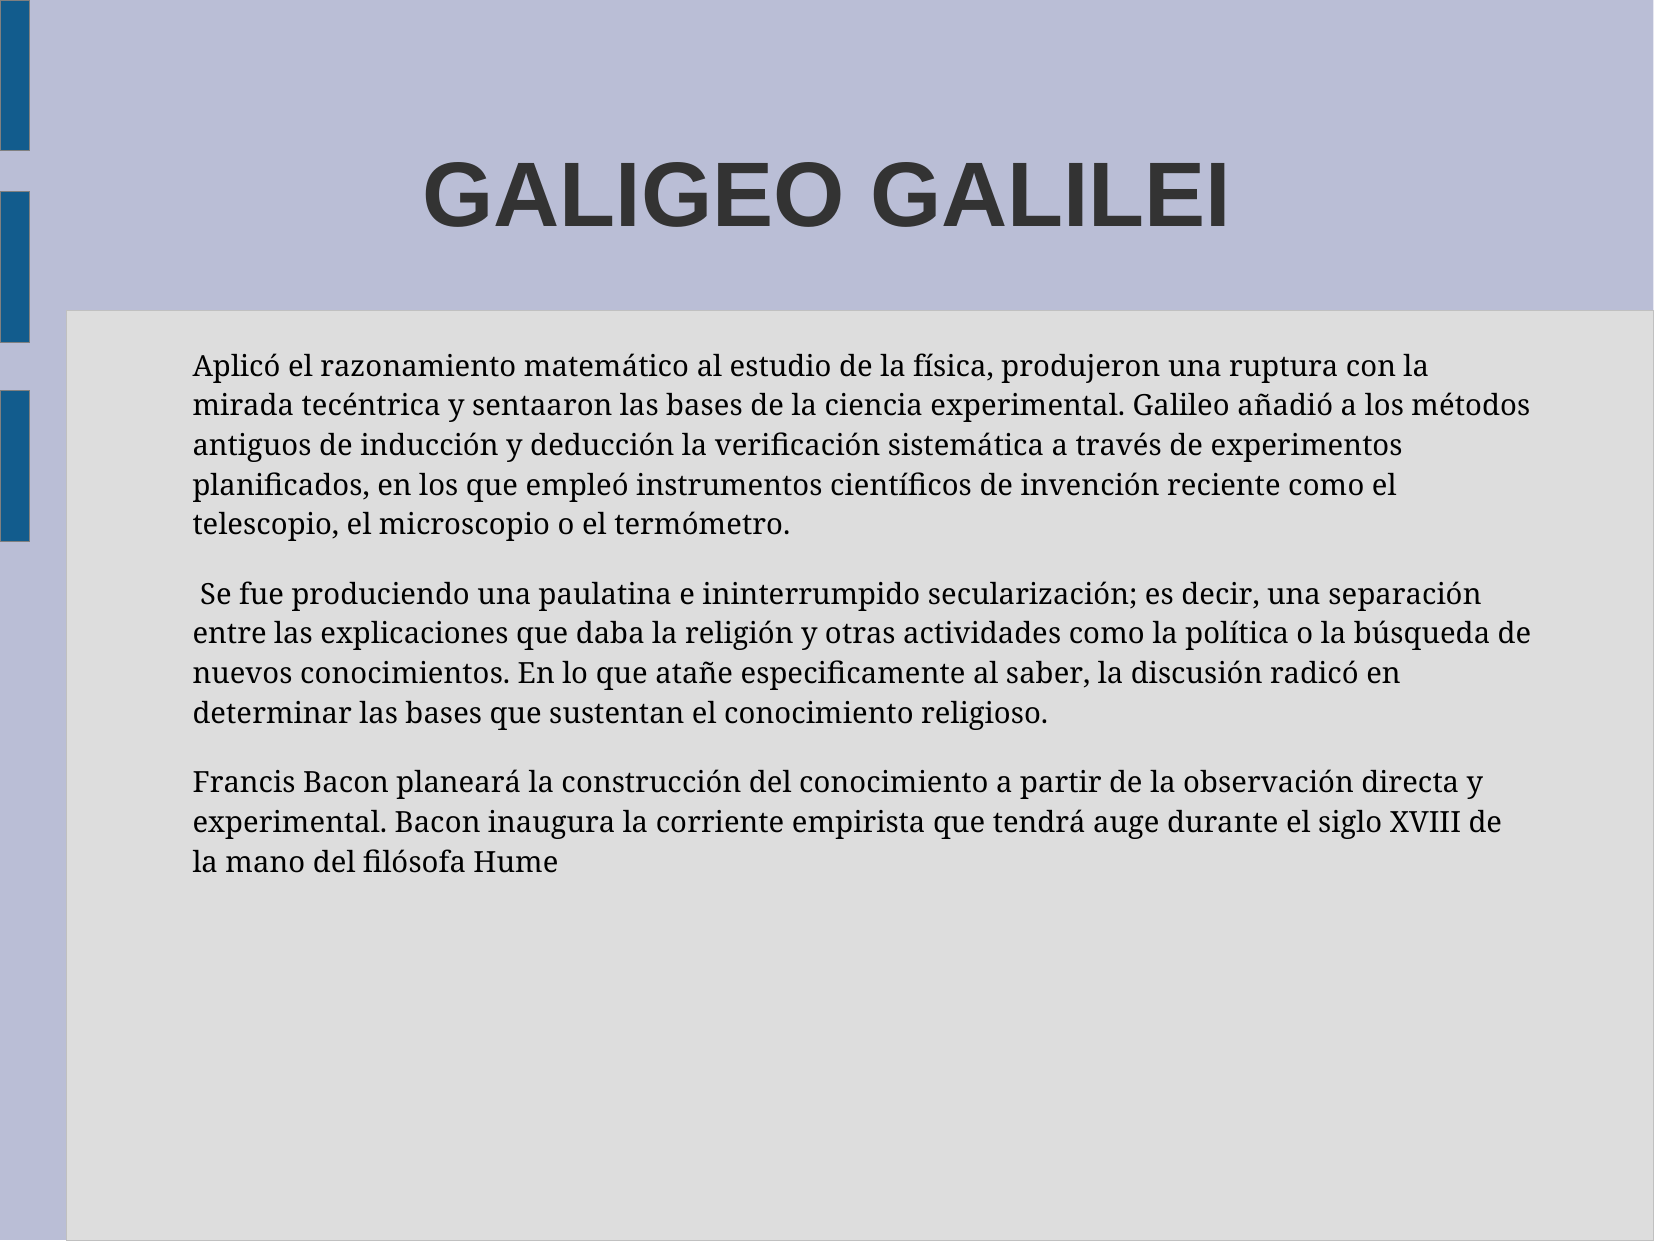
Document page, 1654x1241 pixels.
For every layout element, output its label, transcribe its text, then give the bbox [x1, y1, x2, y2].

title GALIGEO GALILEI [121, 91, 1534, 299]
list Aplicó el razonamiento matemático al estudio de la física, produjeron una ruptura con la mirada tecéntrica y sentaaron las bases de la ciencia experimental. Galileo añadió a los métodos antiguos de inducción y deducción la verificación sistemática a través de experimentos planificados, en los que empleó instrumentos científicos de invención reciente como el telescopio, el microscopio o el termómetro. Se fue produciendo una paulatina e ininterrumpido secularización; es decir, una separación entre las explicaciones que daba la religión y otras actividades como la política o la búsqueda de nuevos conocimientos. En lo que atañe especificamente al saber, la discusión radicó en determinar las bases que sustentan el conocimiento religioso. Francis Bacon planeará la construcción del conocimiento a partir de la observación directa y experimental. Bacon inaugura la corriente empirista que tendrá auge durante el siglo XVIII de la mano del filósofa Hume [121, 344, 1534, 1127]
